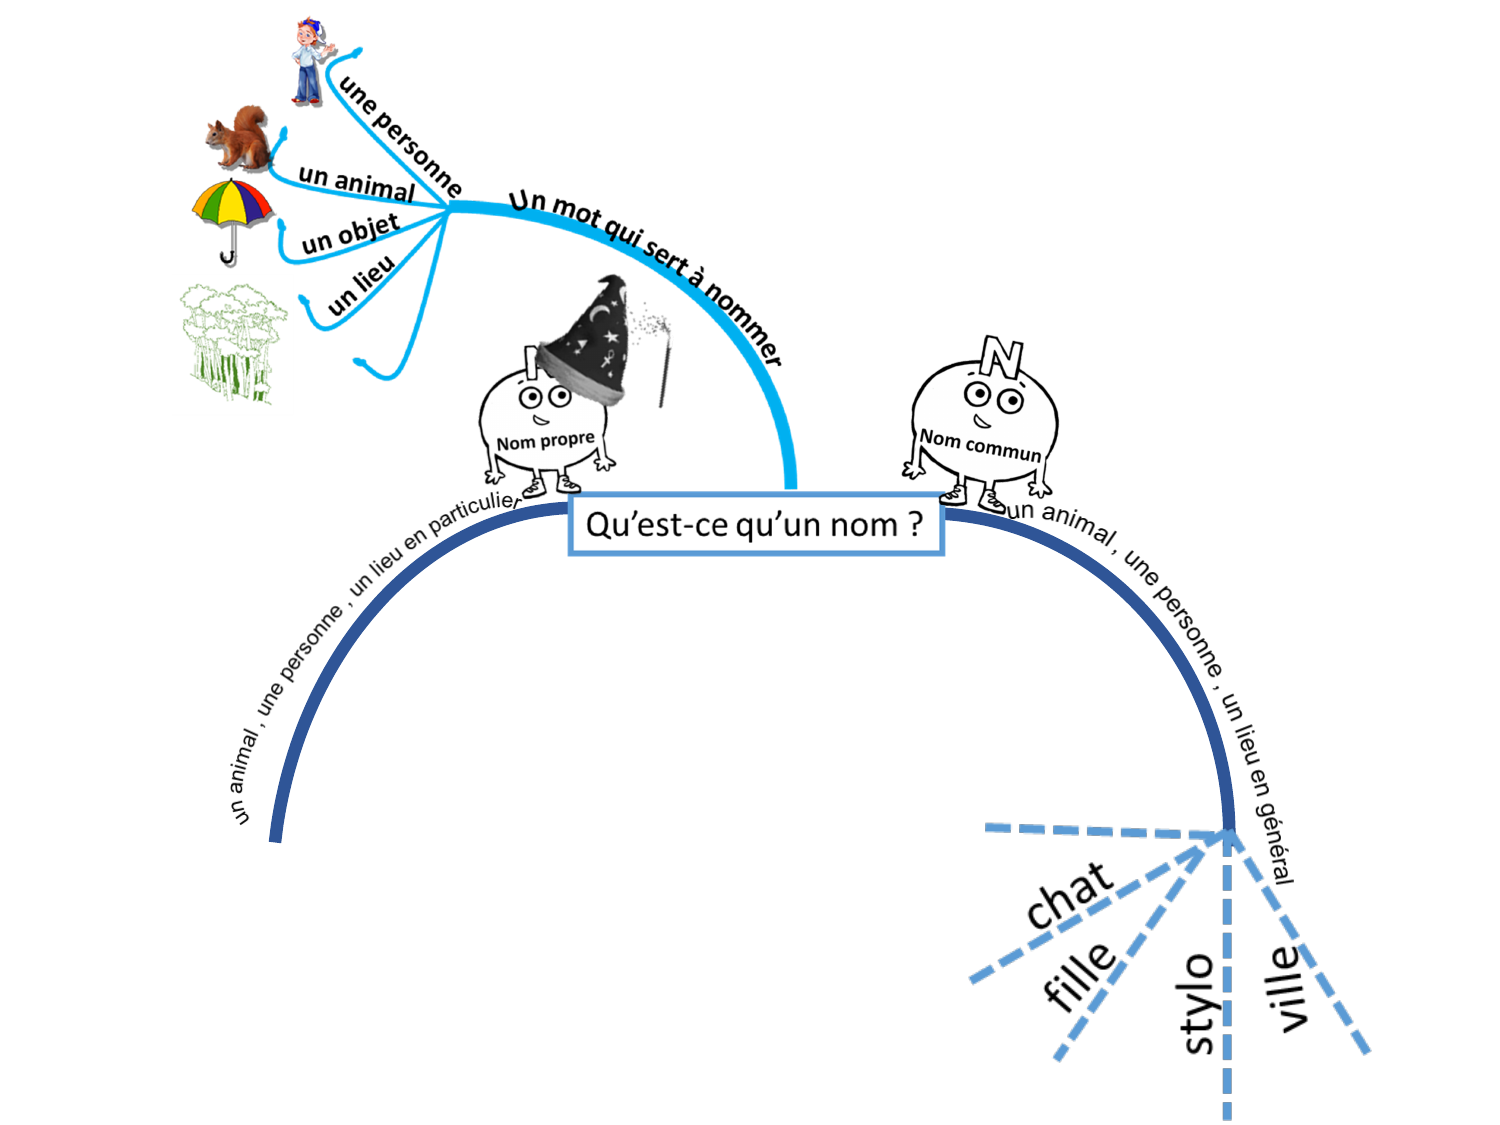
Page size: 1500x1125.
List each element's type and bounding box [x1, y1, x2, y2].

picture [172, 10, 1376, 1125]
